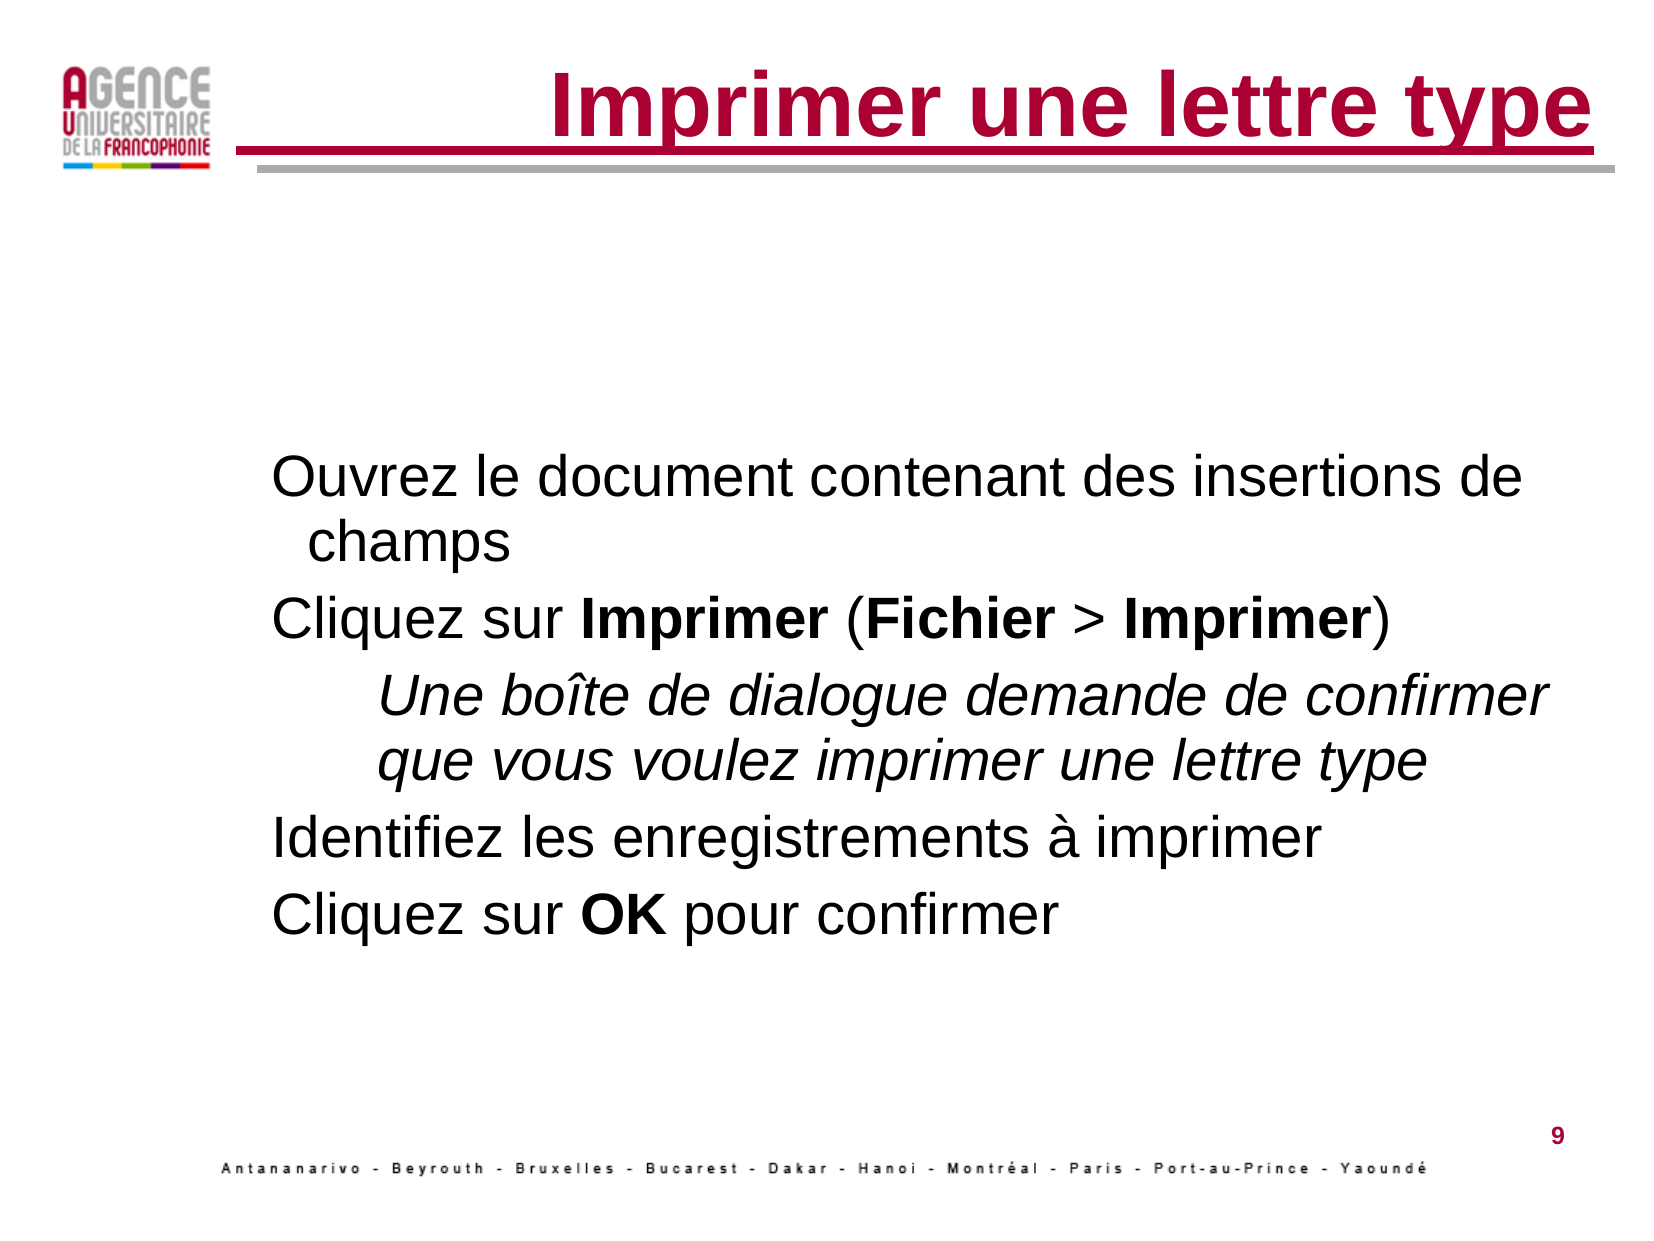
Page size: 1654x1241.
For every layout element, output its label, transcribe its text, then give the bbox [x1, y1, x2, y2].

picture [29, 29, 1625, 1241]
title Imprimer une lettre type [236, 53, 1595, 157]
subtitle Ouvrez le document contenant des insertions de champs Cliquez sur Imprimer (Fichier > Imprimer) Une boîte de dialogue demande de confirmer que vous voulez imprimer une lettre type Identifiez les enregistrements à imprimer Cliquez sur OK pour confirmer [236, 241, 1595, 1150]
